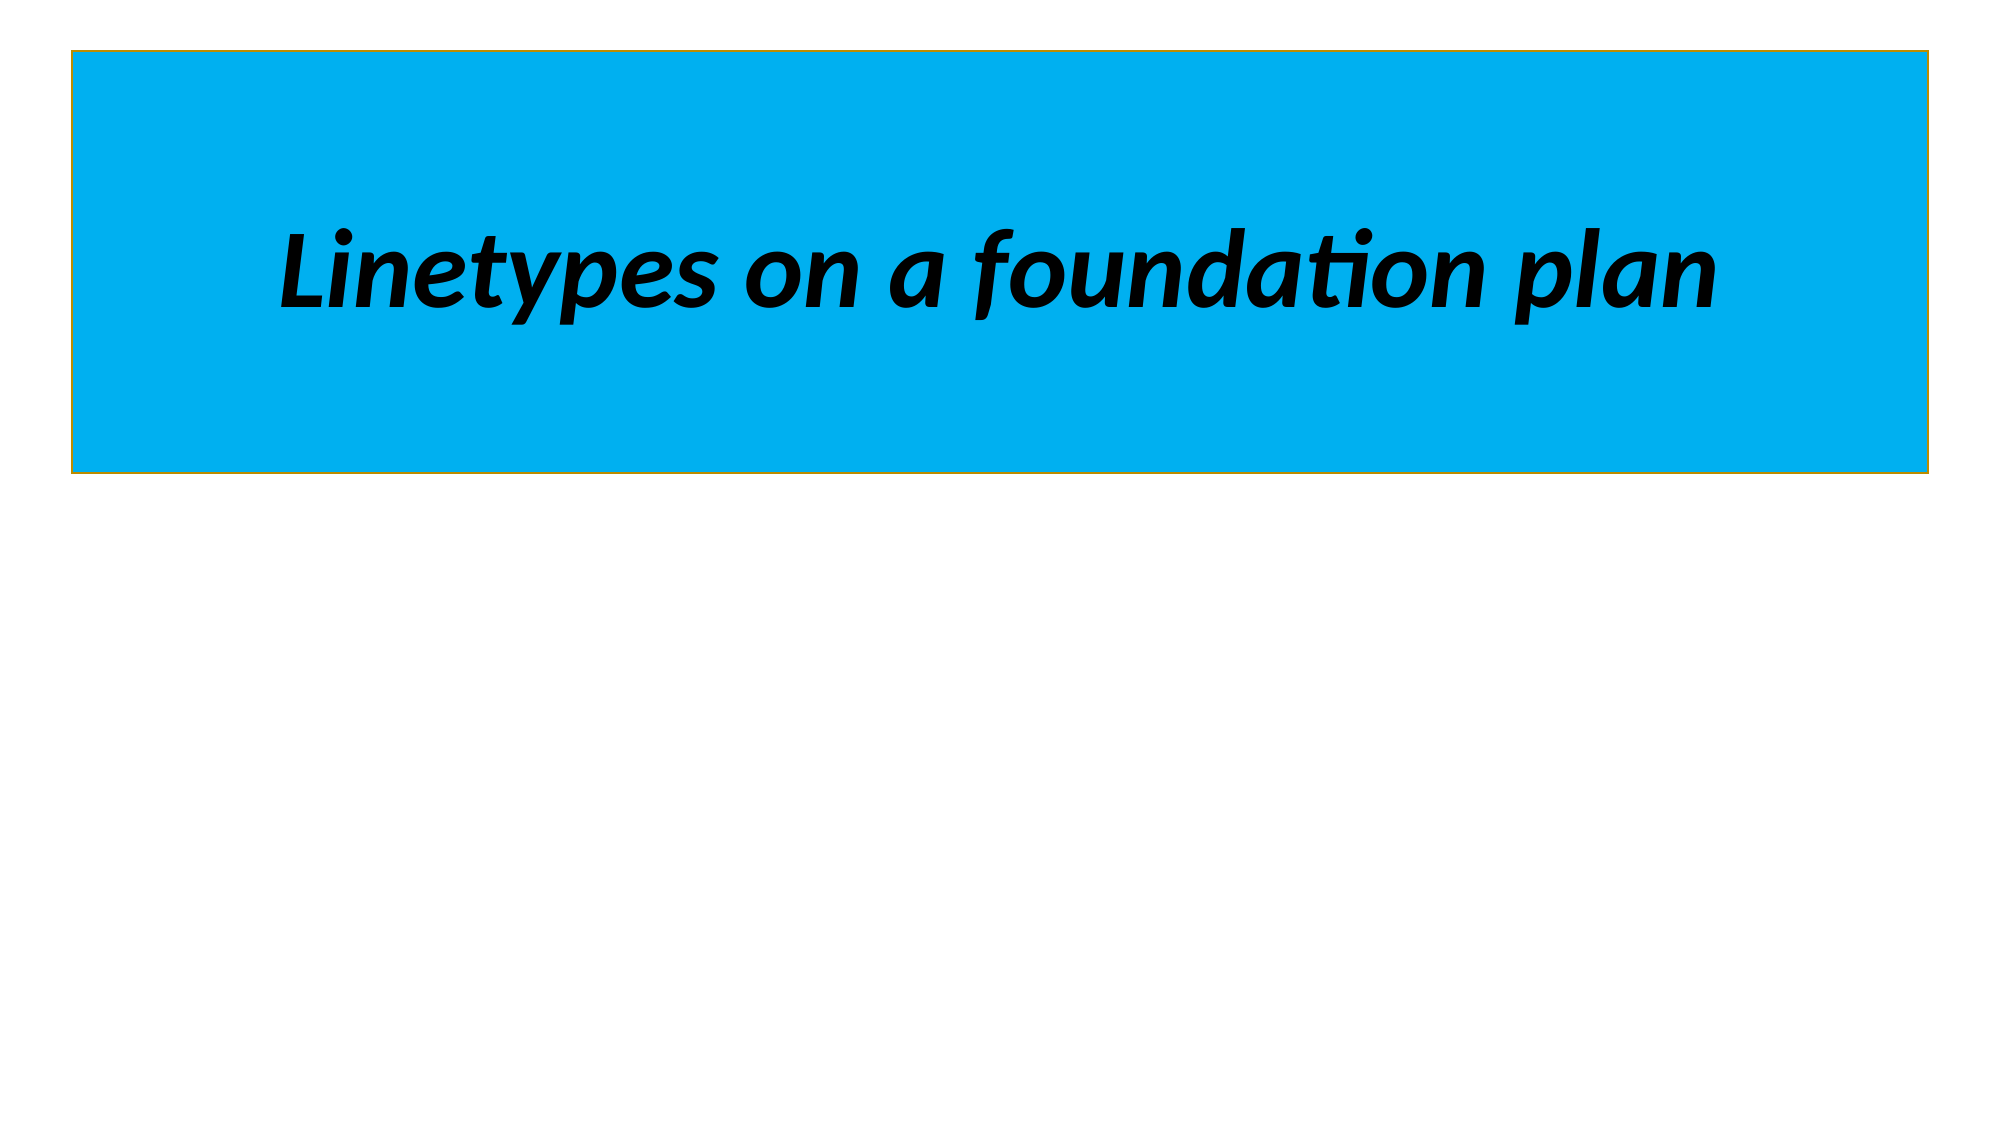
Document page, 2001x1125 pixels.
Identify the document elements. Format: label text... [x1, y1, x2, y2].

text_box Linetypes on a foundation plan [72, 51, 1928, 473]
